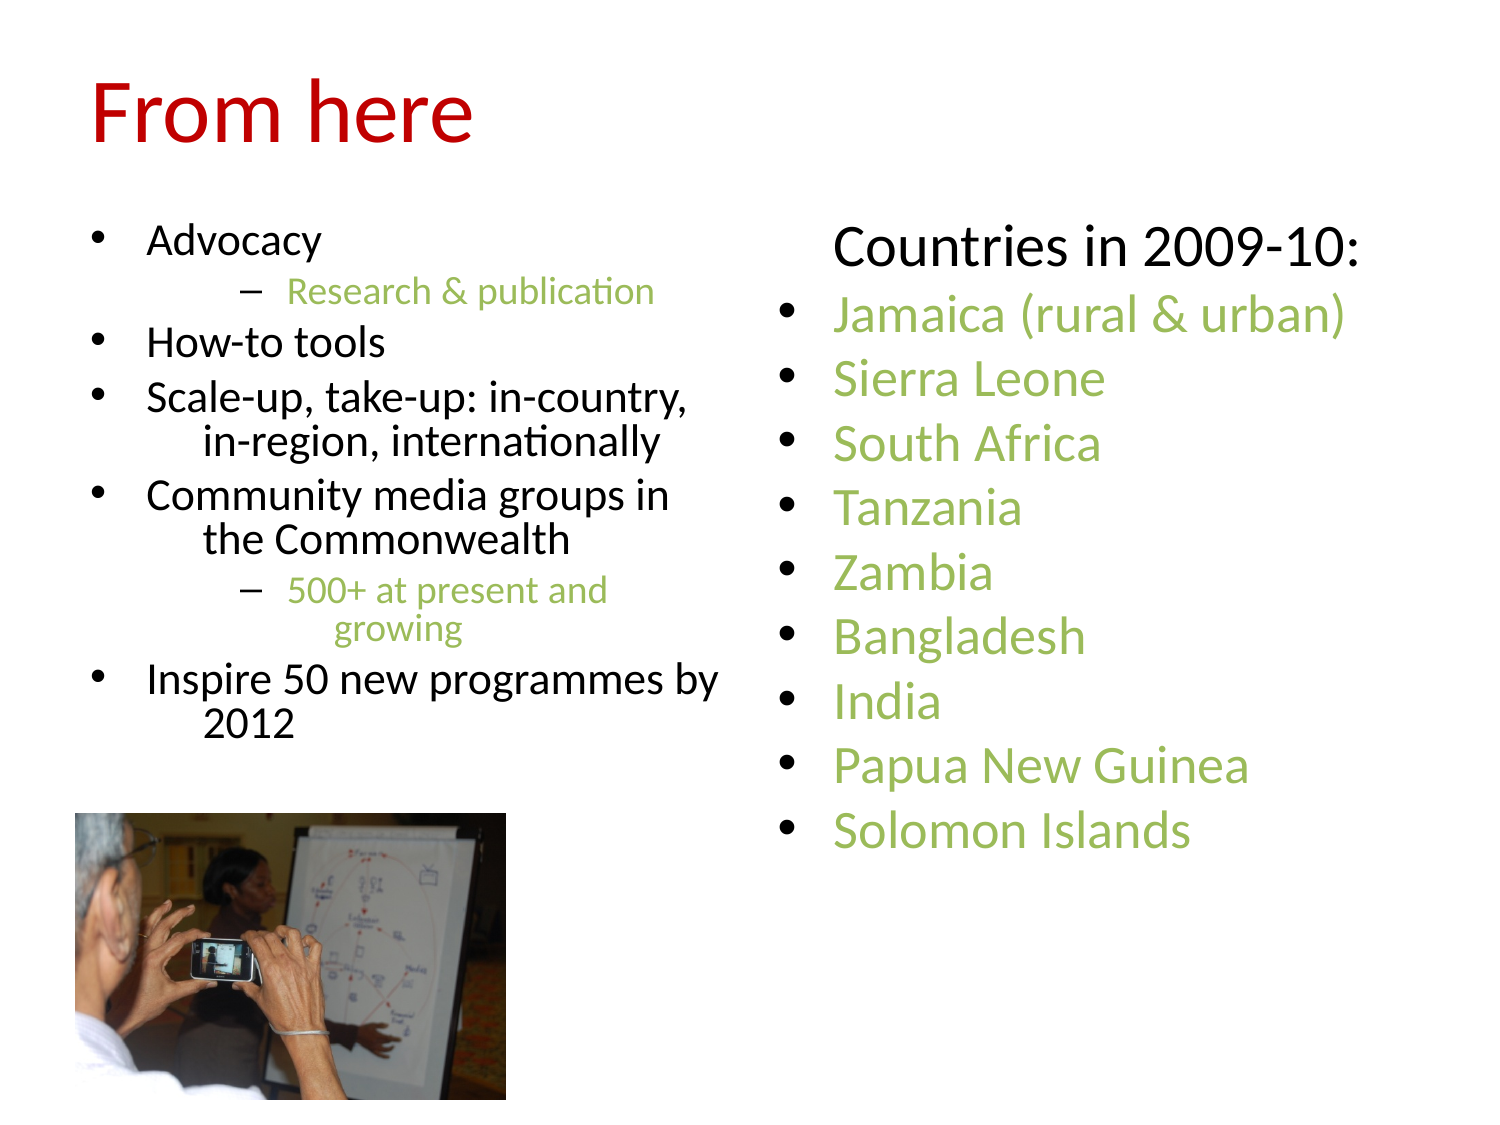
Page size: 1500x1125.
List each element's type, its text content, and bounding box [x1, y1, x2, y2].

picture [75, 813, 506, 1101]
list Advocacy Research & publication How-to tools Scale-up, take-up: in-country, in-region, internationally Community media groups in the Commonwealth 500+ at present and growing Inspire 50 new programmes by 2012 [75, 212, 738, 813]
title From here [75, 12, 1426, 201]
list Countries in 2009-10: Jamaica (rural & urban) Sierra Leone South Africa Tanzania Zambia Bangladesh India Papua New Guinea Solomon Islands [762, 212, 1426, 1088]
